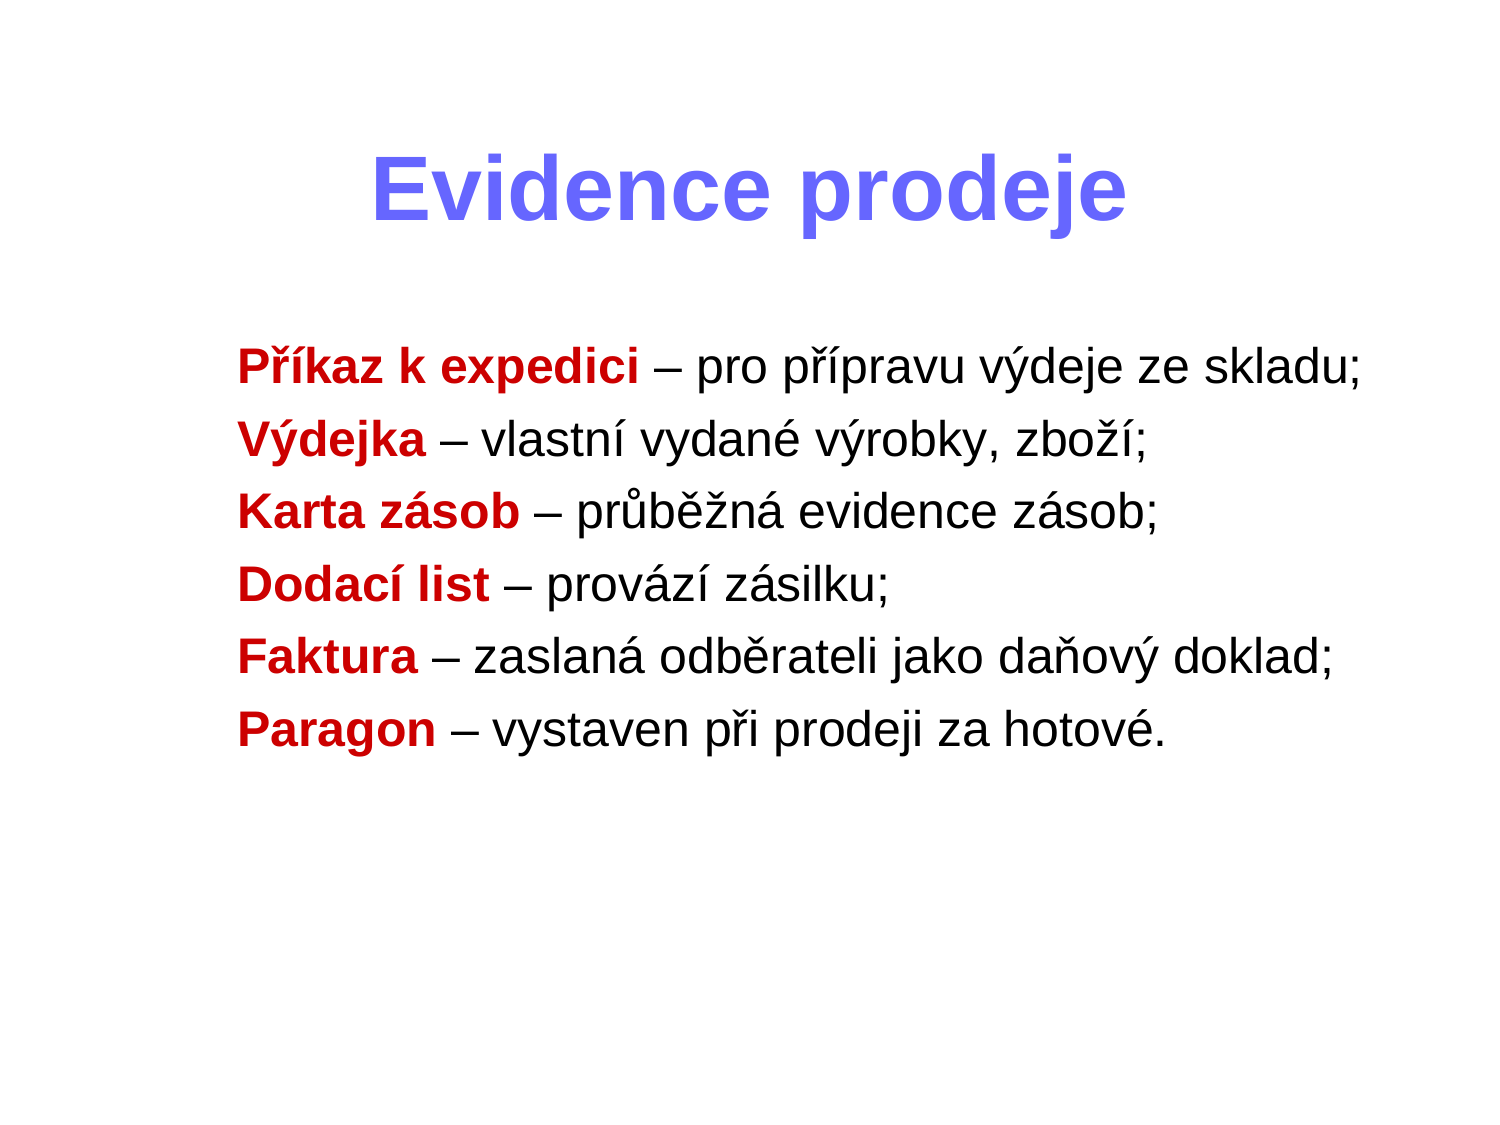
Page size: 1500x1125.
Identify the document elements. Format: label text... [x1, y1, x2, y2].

title Evidence prodeje [75, 90, 1426, 278]
list Příkaz k expedici – pro přípravu výdeje ze skladu; Výdejka – vlastní vydané výrobky, zboží; Karta zásob – průběžná evidence zásob; Dodací list – provází zásilku; Faktura – zaslaná odběrateli jako daňový doklad; Paragon – vystaven při prodeji za hotové. [147, 326, 1459, 929]
